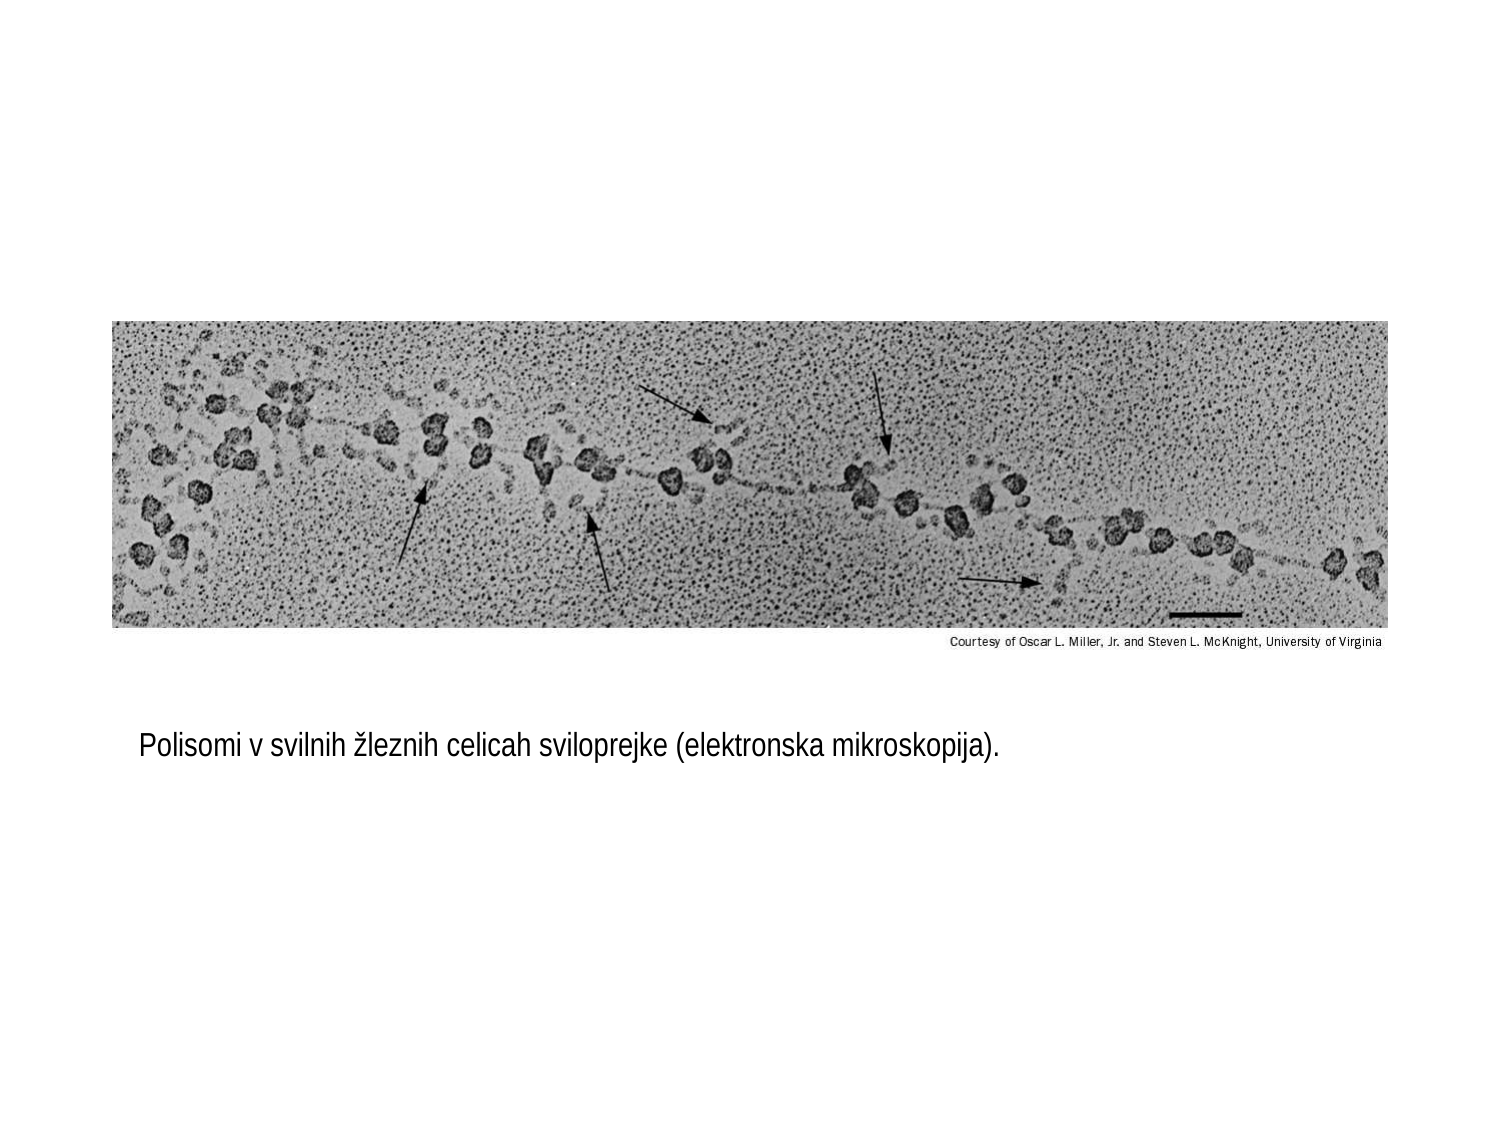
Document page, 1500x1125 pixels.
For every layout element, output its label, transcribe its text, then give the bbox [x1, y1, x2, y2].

text_box Polisomi v svilnih žleznih celicah sviloprejke (elektronska mikroskopija). [123, 716, 1424, 771]
picture [112, 321, 1388, 654]
